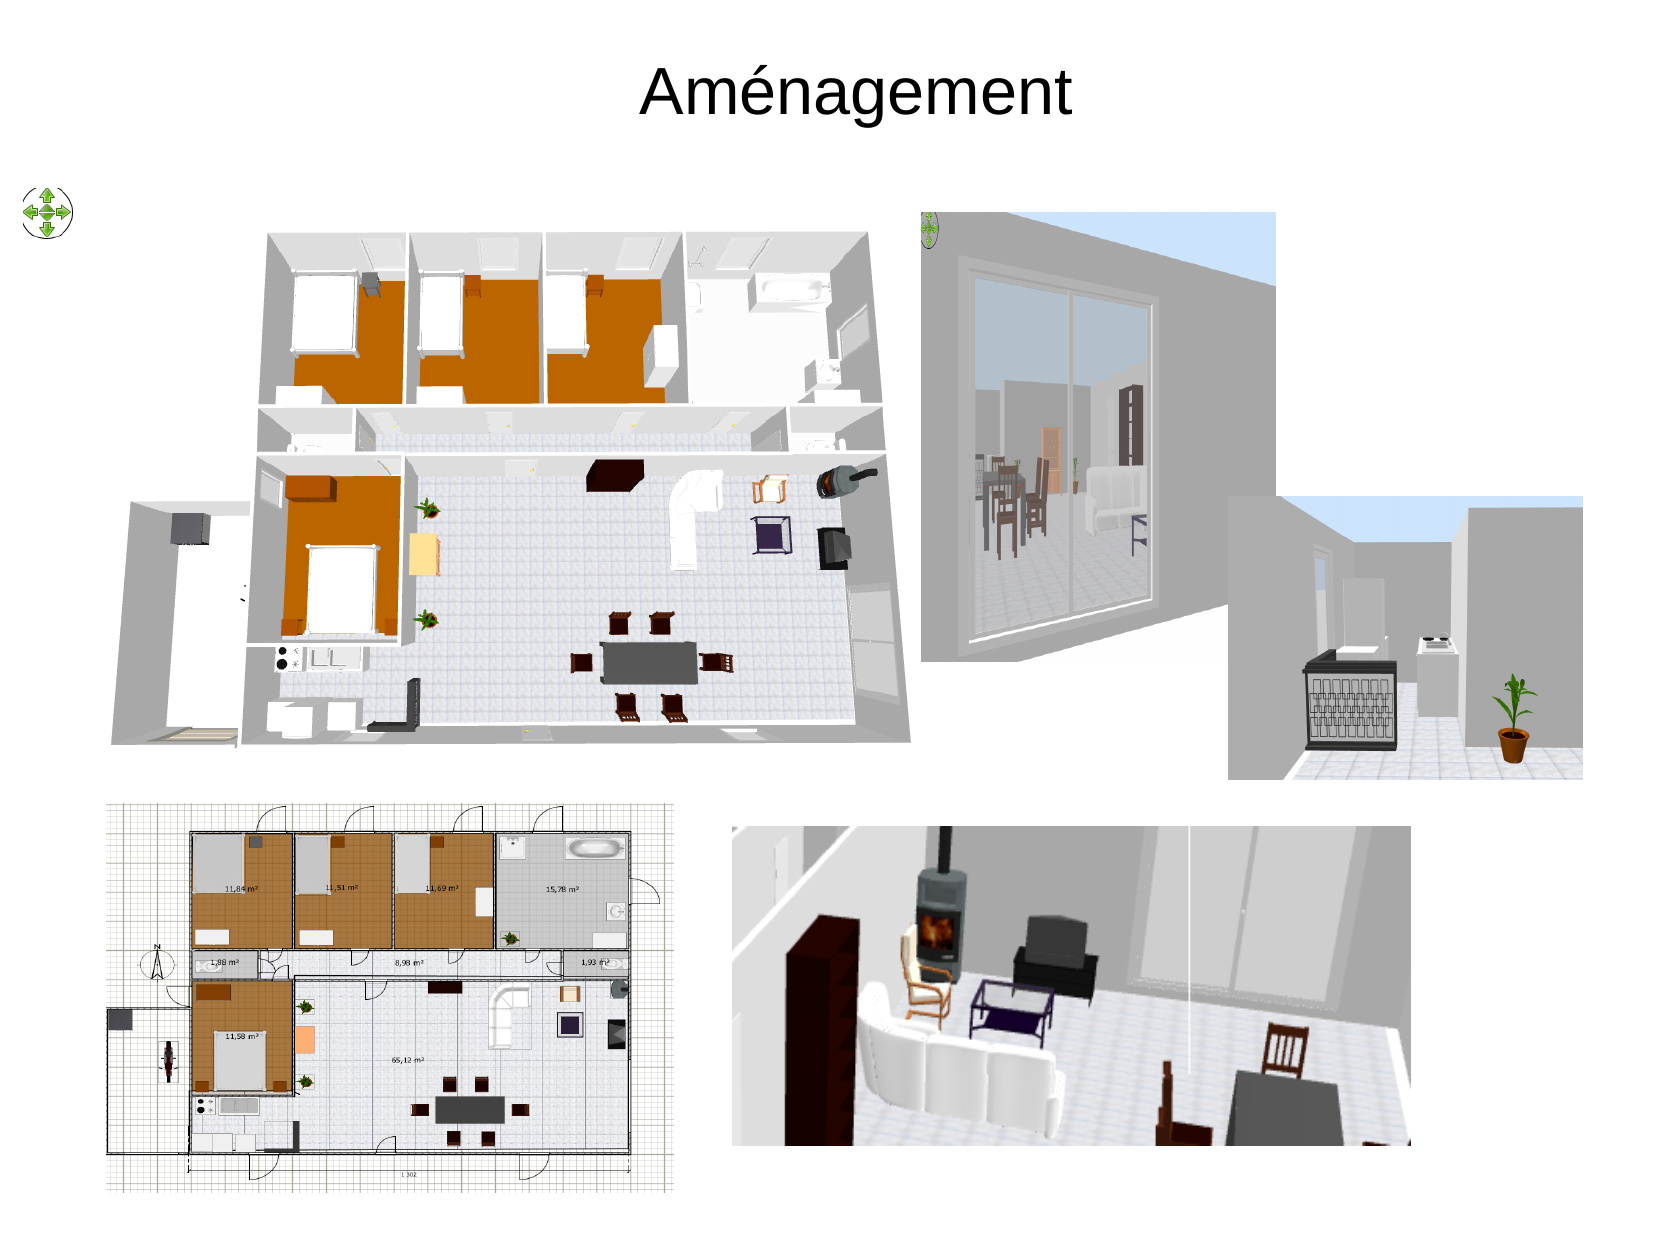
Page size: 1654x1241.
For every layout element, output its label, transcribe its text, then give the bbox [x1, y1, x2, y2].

title Aménagement [342, 5, 1371, 178]
picture [23, 188, 1583, 780]
picture [732, 826, 1411, 1146]
picture [106, 803, 674, 1193]
